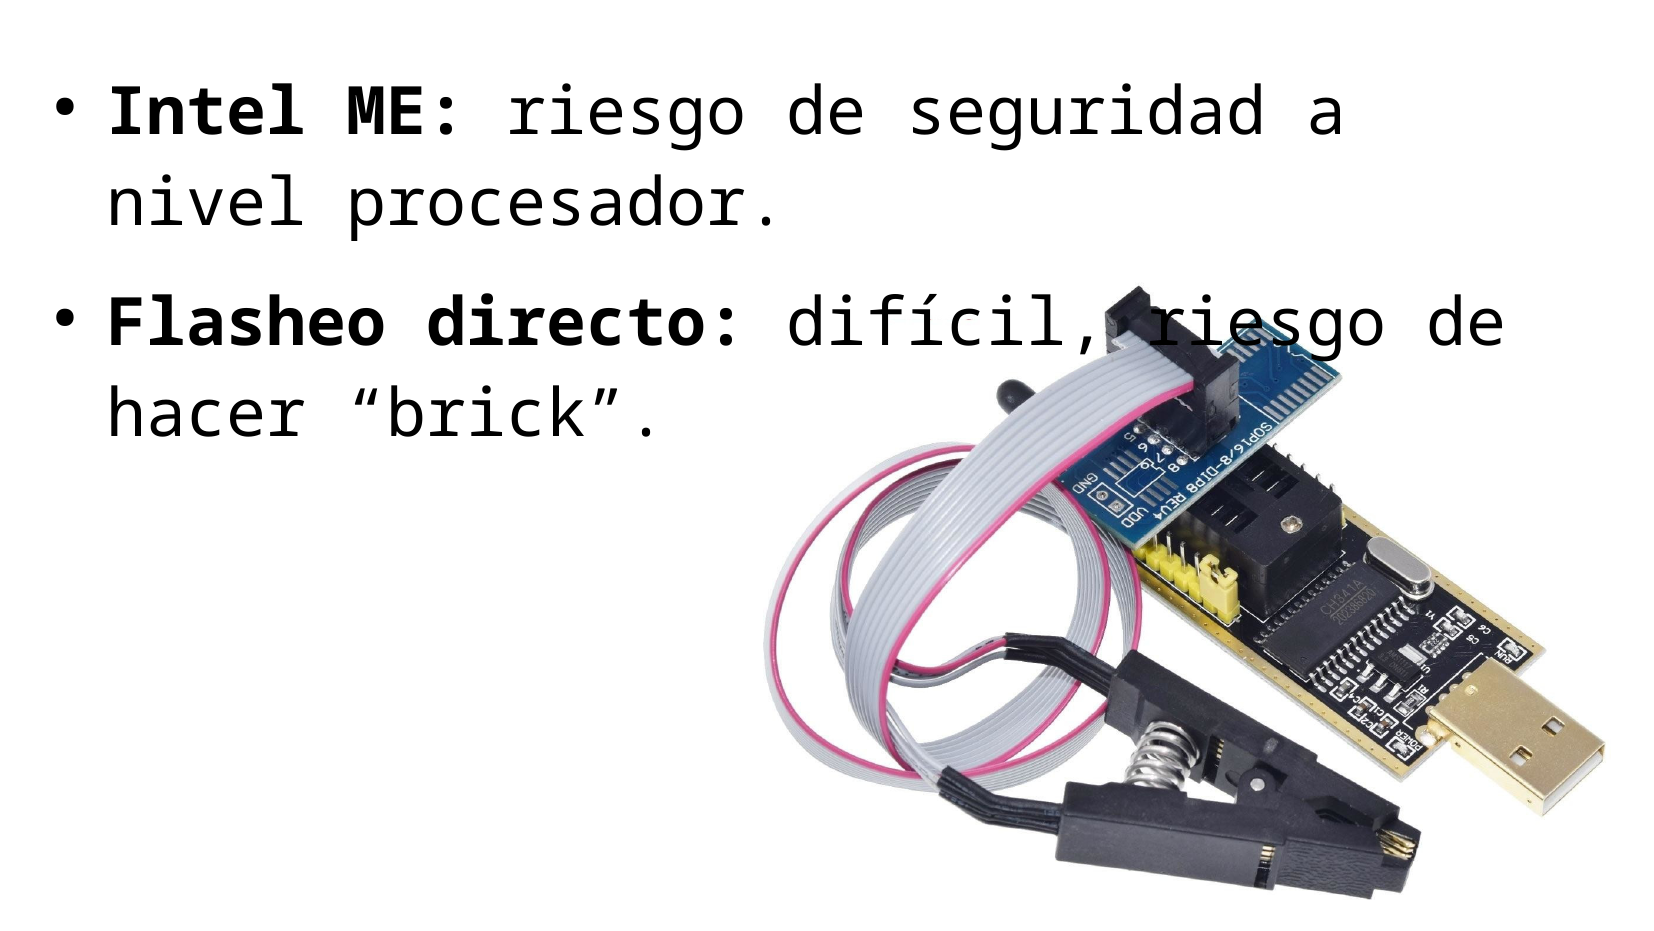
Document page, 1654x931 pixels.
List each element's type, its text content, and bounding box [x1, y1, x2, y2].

list Intel ME: riesgo de seguridad a nivel procesador. Flasheo directo: difícil, riesgo de hacer “brick”. [35, 62, 1524, 603]
picture [744, 282, 1627, 922]
